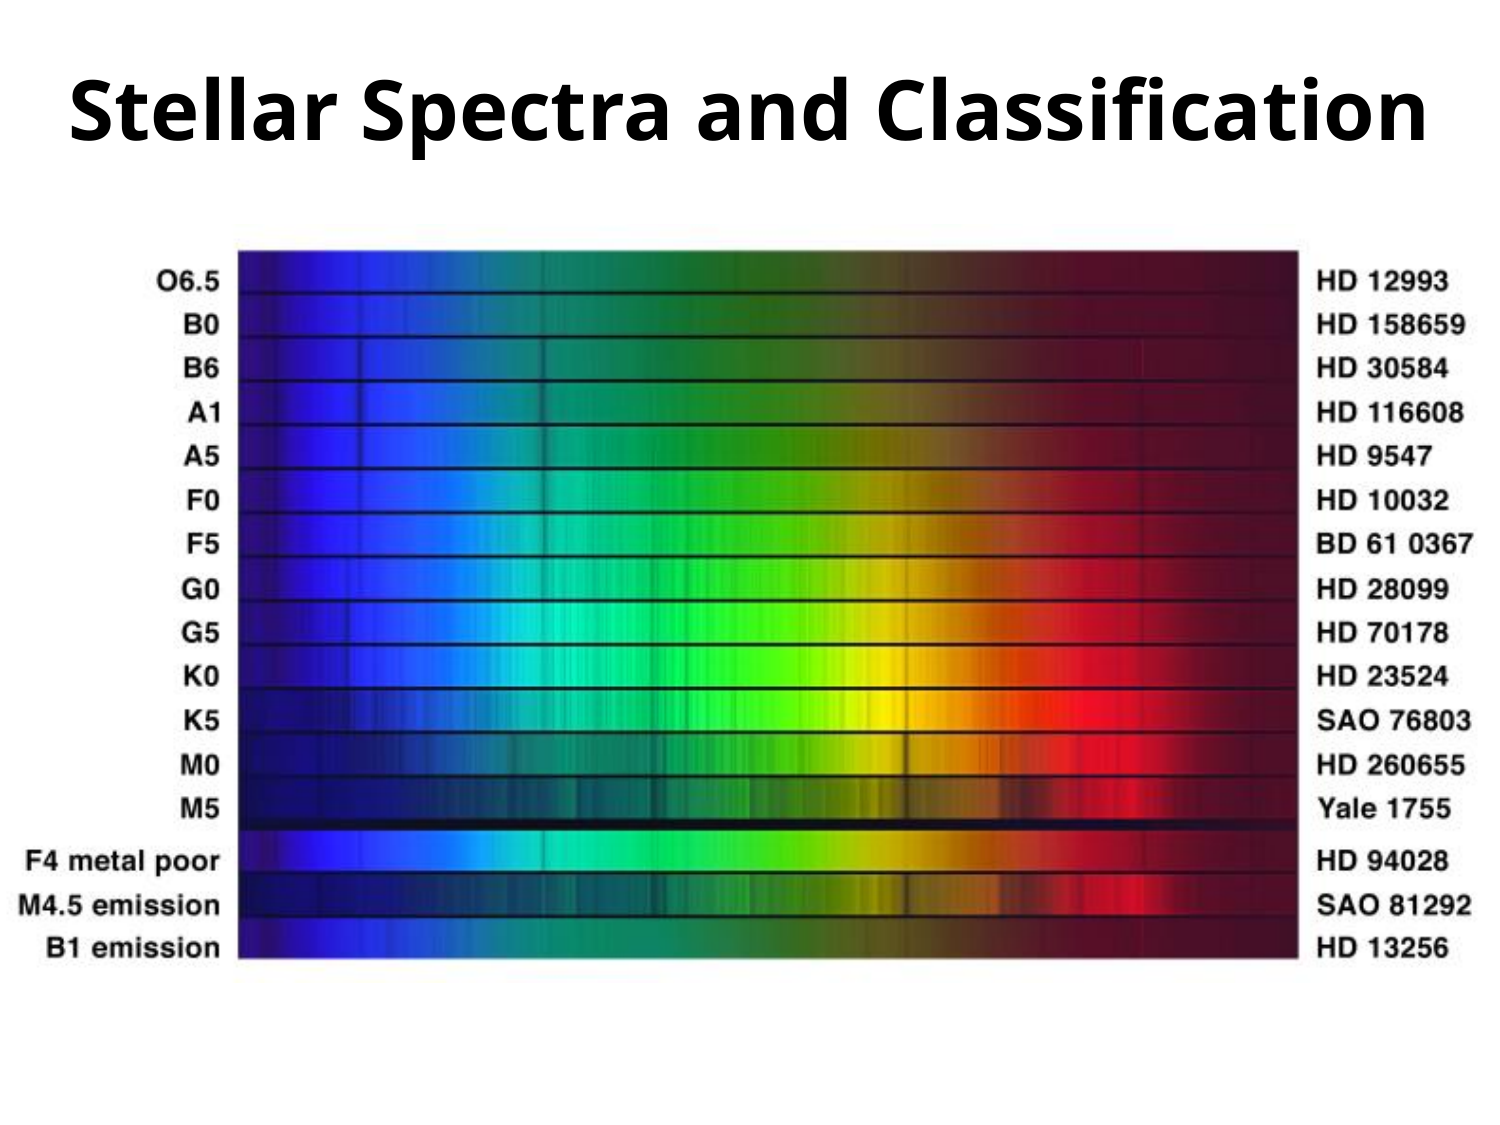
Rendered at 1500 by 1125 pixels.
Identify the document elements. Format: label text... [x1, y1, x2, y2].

title Stellar Spectra and Classification [30, 22, 1471, 196]
picture [0, 224, 1500, 983]
